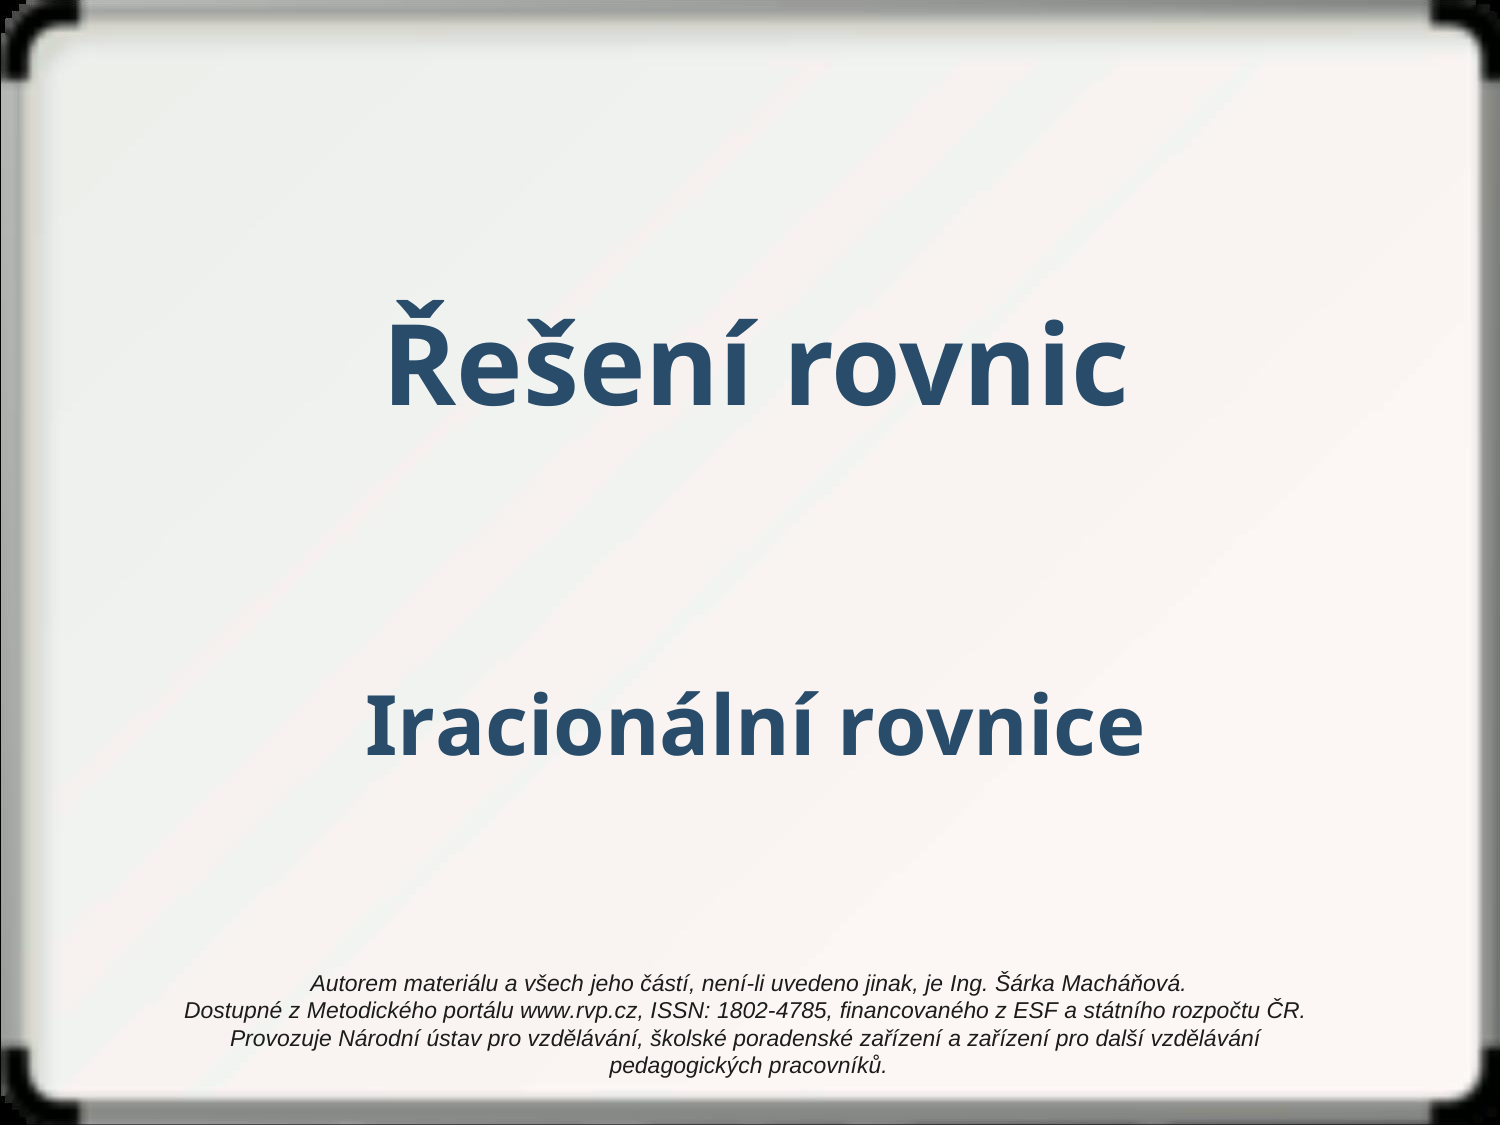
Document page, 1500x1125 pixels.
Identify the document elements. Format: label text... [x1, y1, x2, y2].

title Řešení rovnic [112, 253, 1400, 467]
picture [0, 0, 1500, 1125]
text_box Iracionální rovnice [112, 615, 1400, 829]
text_box Autorem materiálu a všech jeho částí, není-li uvedeno jinak, je Ing. Šárka Macháňová. Dostupné z Metodického portálu www.rvp.cz, ISSN: 1802-4785, financovaného z ESF a státního rozpočtu ČR. Provozuje Národní ústav pro vzdělávání, školské poradenské zařízení a zařízení pro další vzdělávání pedagogických pracovníků. [169, 960, 1329, 1086]
